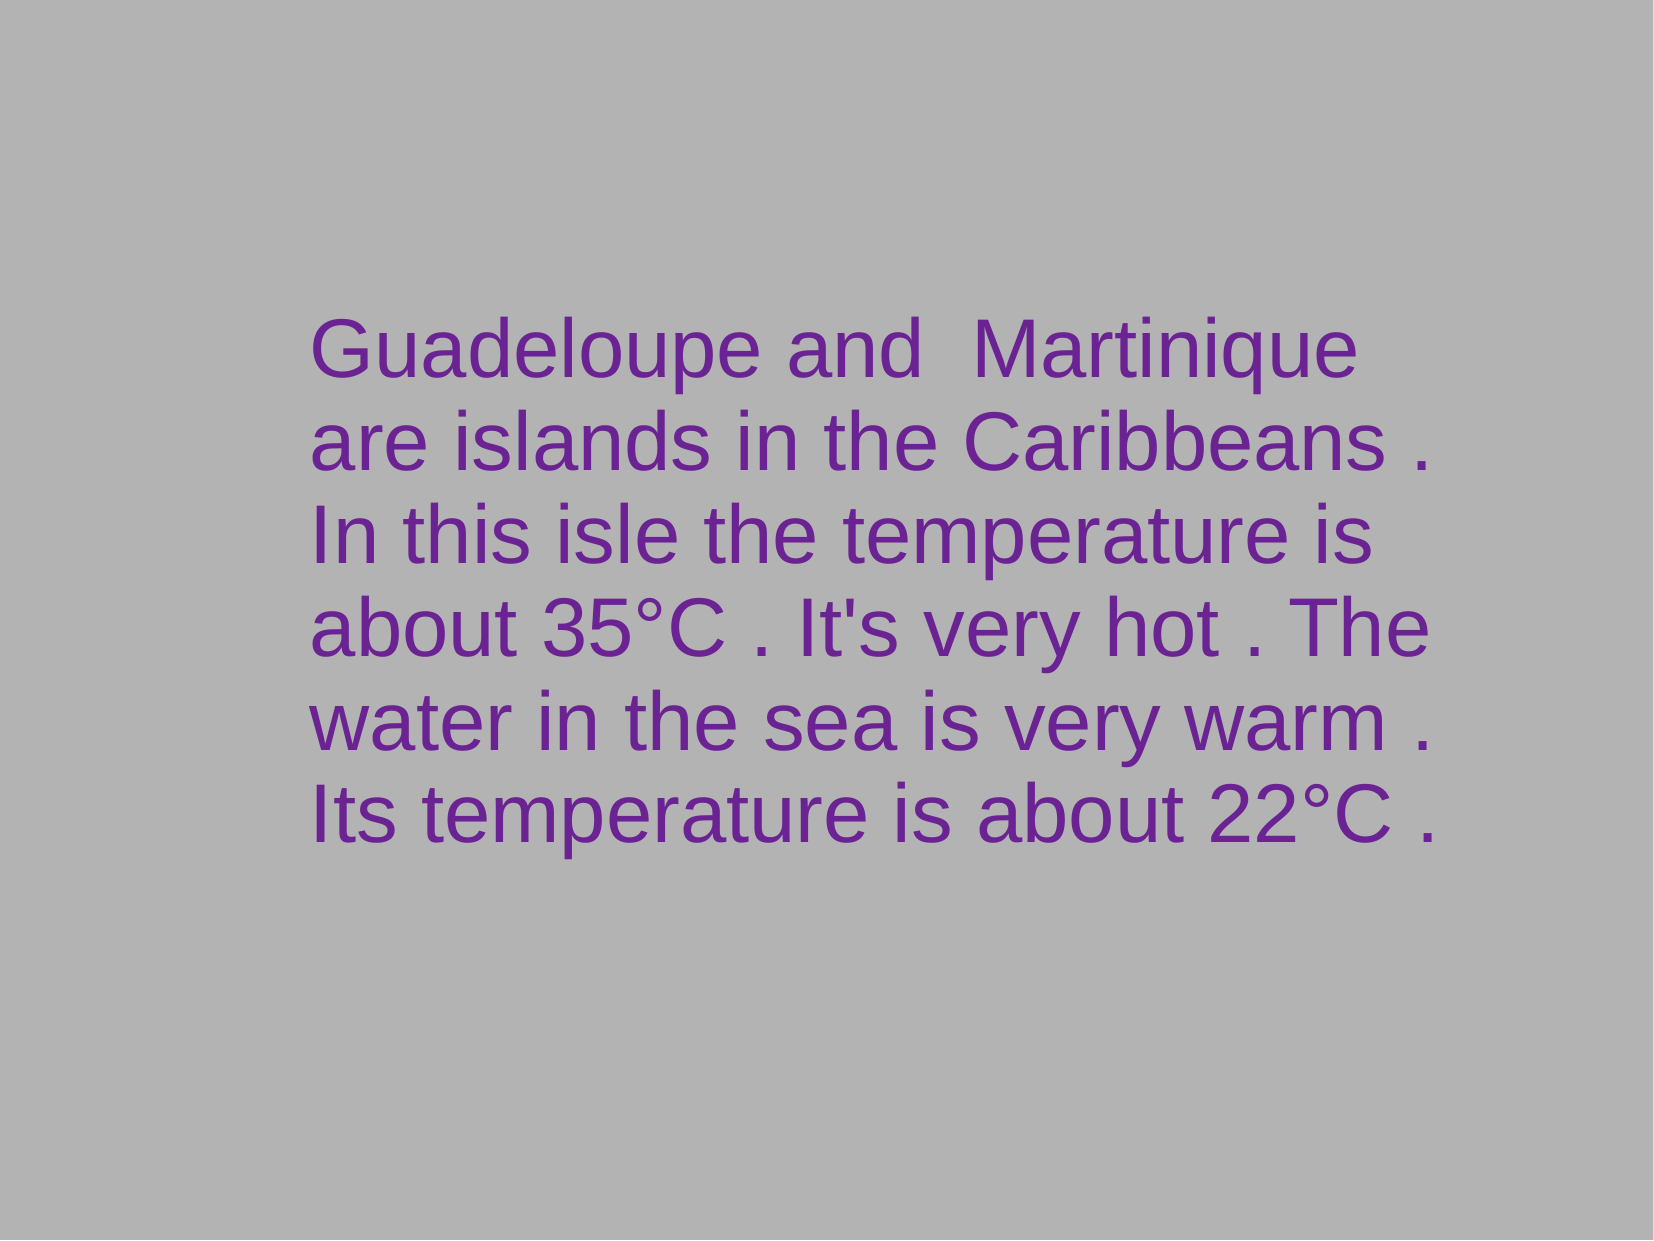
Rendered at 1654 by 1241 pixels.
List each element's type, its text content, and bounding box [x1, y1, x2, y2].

text_box Guadeloupe and Martinique are islands in the Caribbeans . In this isle the temperature is about 35°C . It's very hot . The water in the sea is very warm . Its temperature is about 22°C . [295, 295, 1465, 957]
